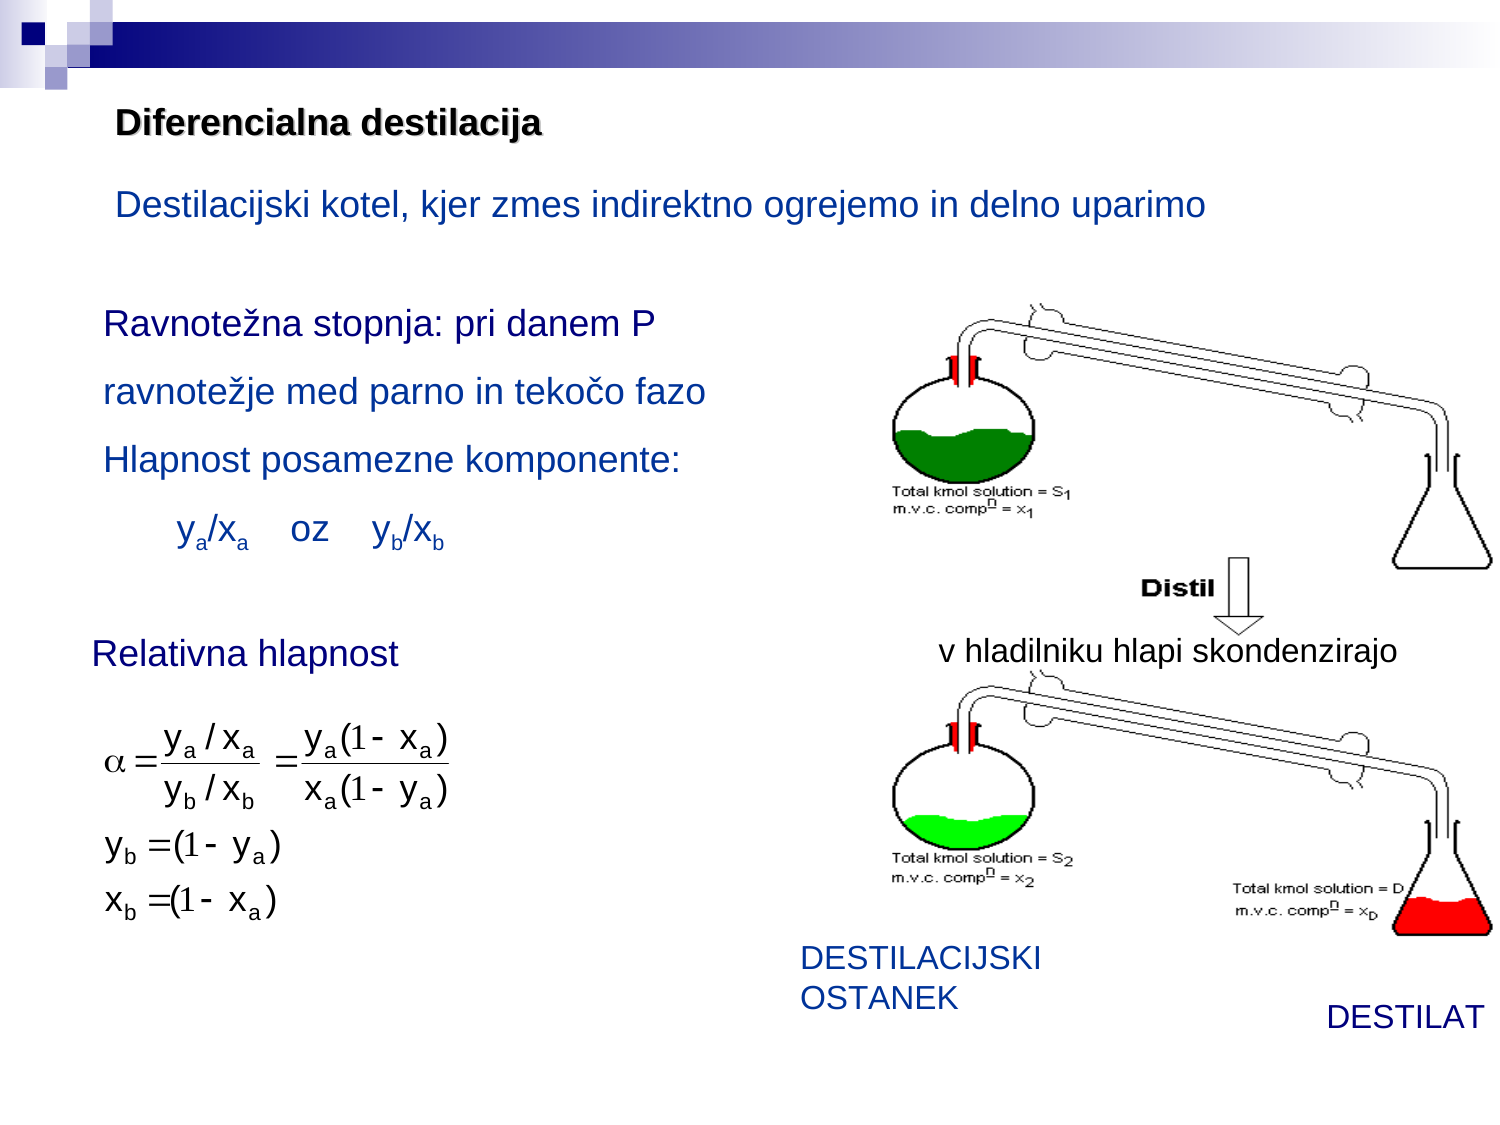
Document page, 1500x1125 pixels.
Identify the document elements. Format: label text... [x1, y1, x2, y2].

text_box Destilacijski kotel, kjer zmes indirektno ogrejemo in delno uparimo [100, 172, 1235, 234]
text_box Diferencialna destilacija [100, 90, 1223, 151]
text_box DESTILAT [1200, 987, 1500, 1044]
chart [100, 716, 455, 927]
text_box DESTILACIJSKI OSTANEK [785, 928, 1136, 1024]
text_box v hladilniku hlapi skondenzirajo [837, 621, 1500, 677]
text_box Ravnotežna stopnja: pri danem P ravnotežje med parno in tekočo fazo Hlapnost posamezne komponente: ya/xa oz yb/xb [88, 290, 751, 563]
text_box Relativna hlapnost [76, 621, 491, 683]
picture [891, 302, 1500, 621]
picture [891, 677, 1500, 941]
